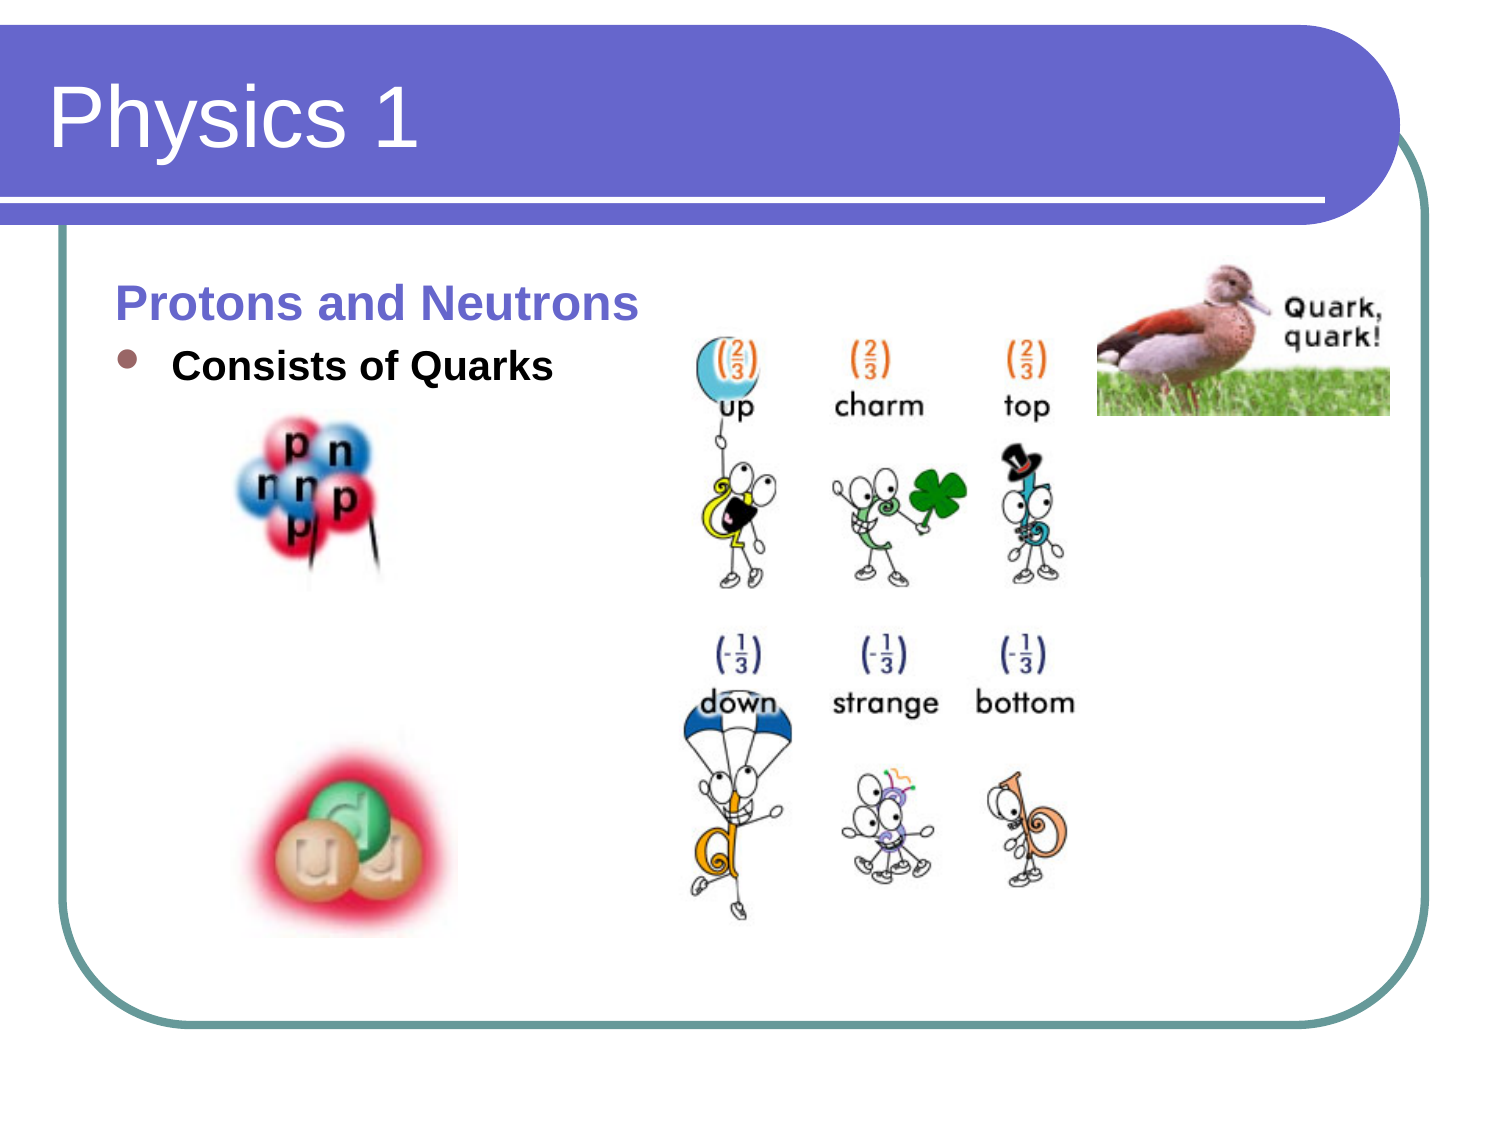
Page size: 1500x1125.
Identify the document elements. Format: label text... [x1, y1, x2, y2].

list Protons and Neutrons Consists of Quarks [99, 262, 1400, 988]
picture [667, 255, 1390, 936]
picture [230, 408, 458, 938]
title Physics 1 [32, 37, 1347, 188]
